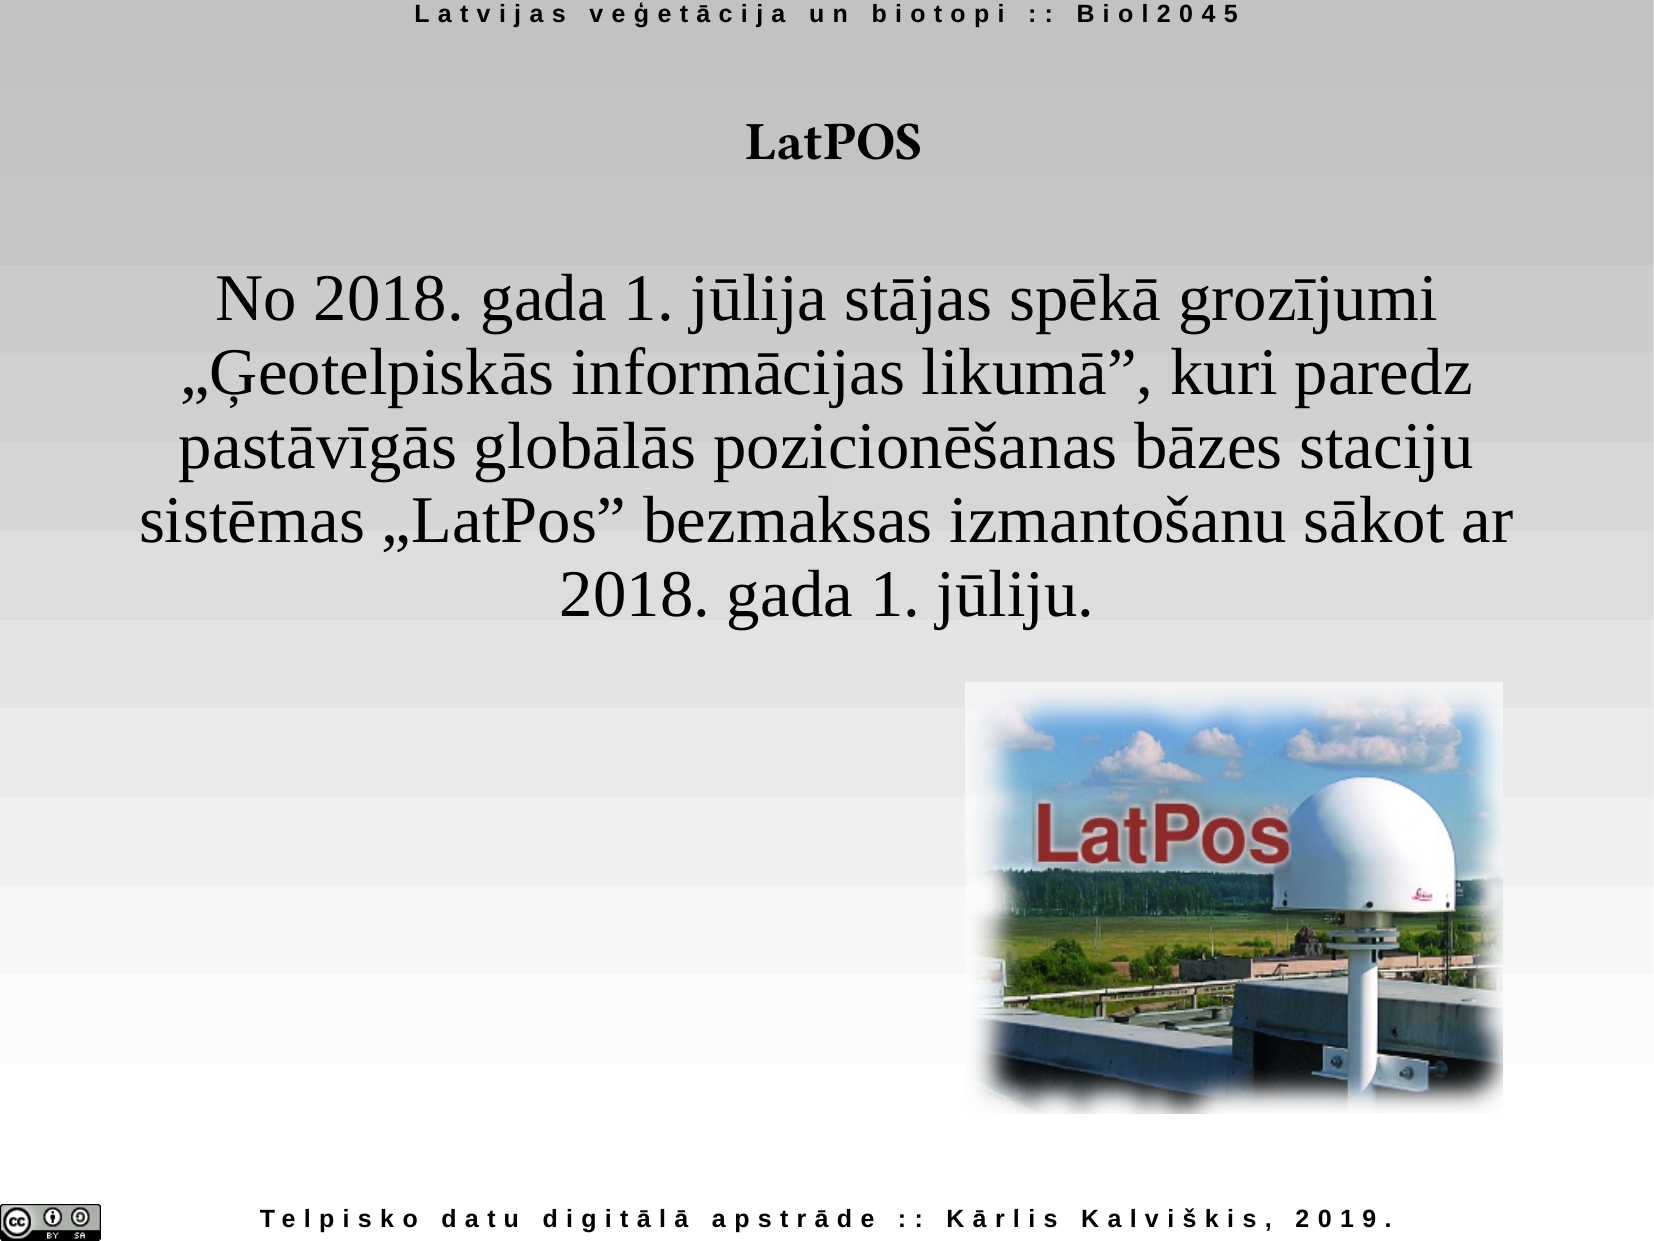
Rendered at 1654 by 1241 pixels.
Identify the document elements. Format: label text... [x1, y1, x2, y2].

picture [0, 0, 1654, 1241]
text_box No 2018. gada 1. jūlija stājas spēkā grozījumi „Ģeotelpiskās informācijas likumā”, kuri paredz pastāvīgās globālās pozicionēšanas bāzes staciju sistēmas „LatPos” bezmaksas izmantošanu sākot ar 2018. gada 1. jūliju. [59, 261, 1596, 981]
title LatPOS [59, 37, 1596, 246]
